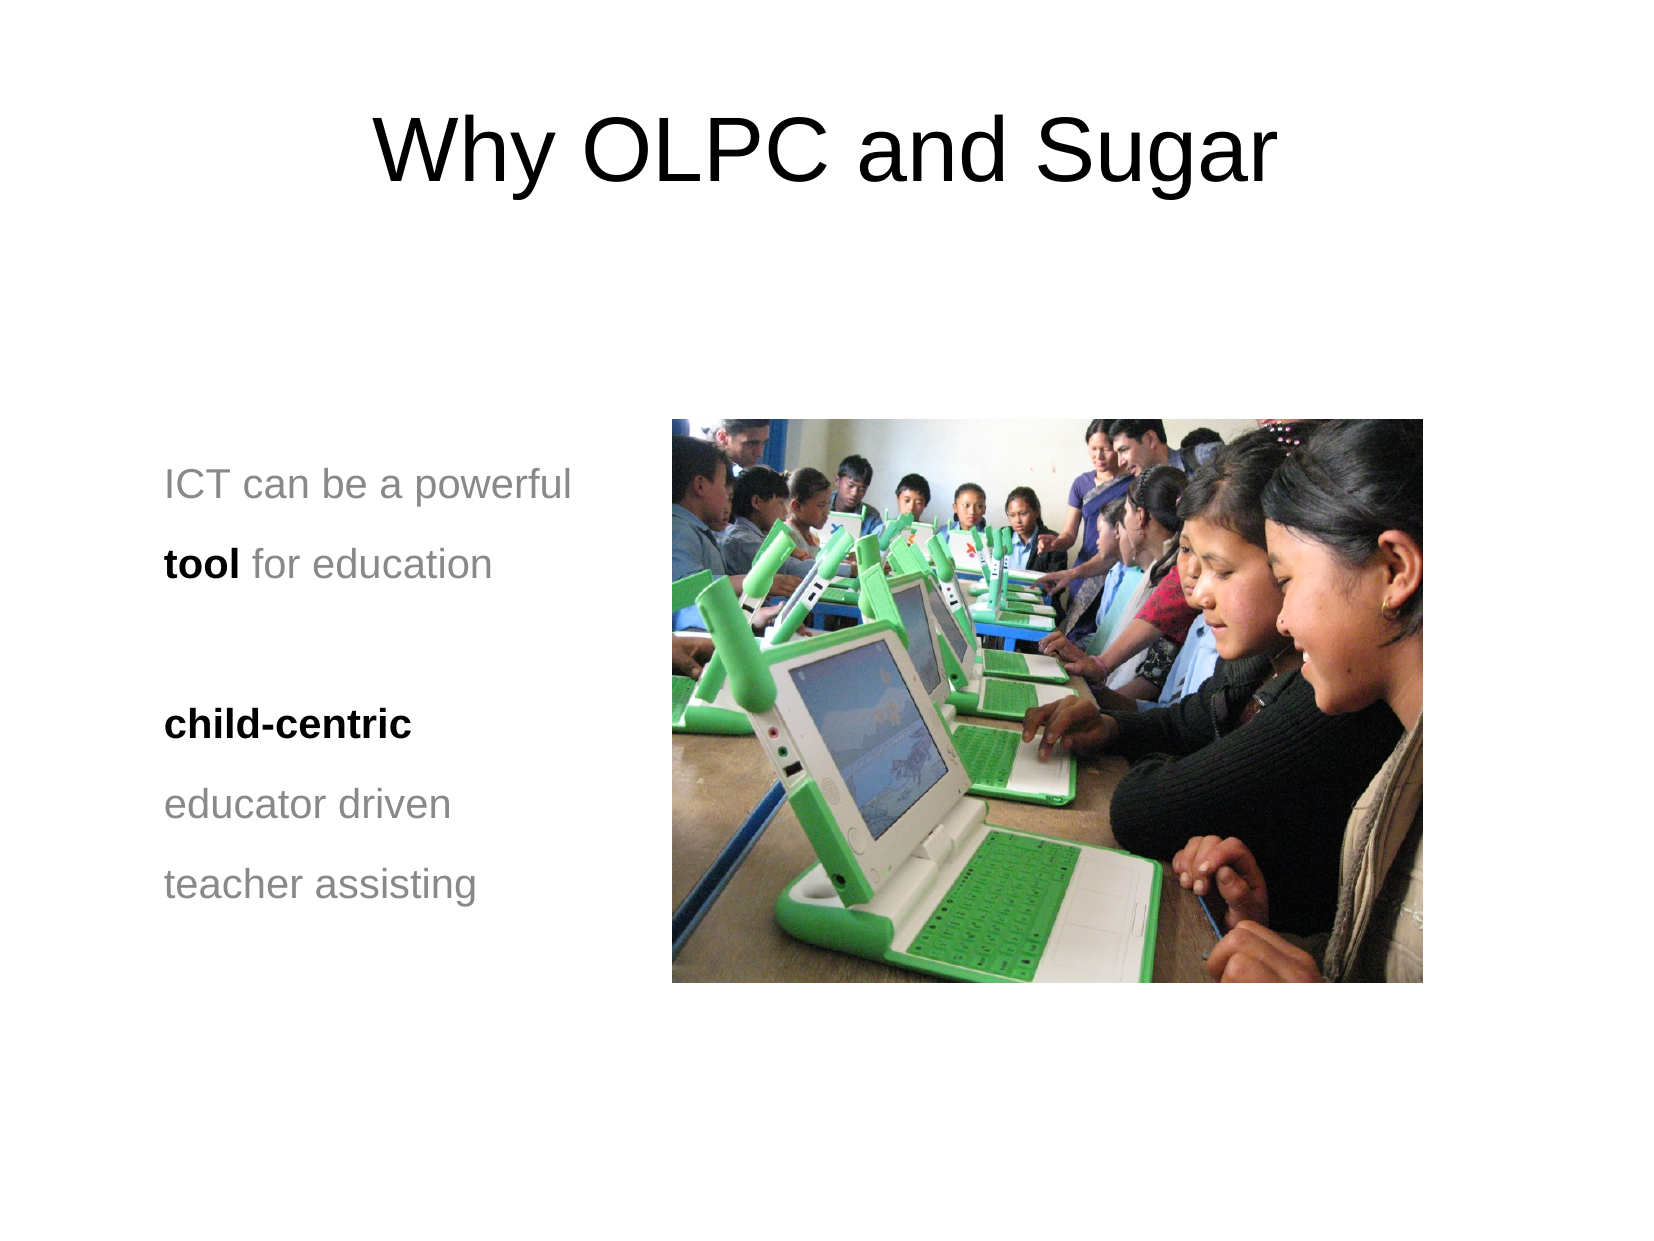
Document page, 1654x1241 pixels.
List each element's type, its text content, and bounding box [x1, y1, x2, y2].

list ICT can be a powerful tool for education child-centric educator driven teacher assisting [148, 412, 1424, 1013]
picture [672, 419, 1423, 983]
title Why OLPC and Sugar [82, 56, 1571, 249]
